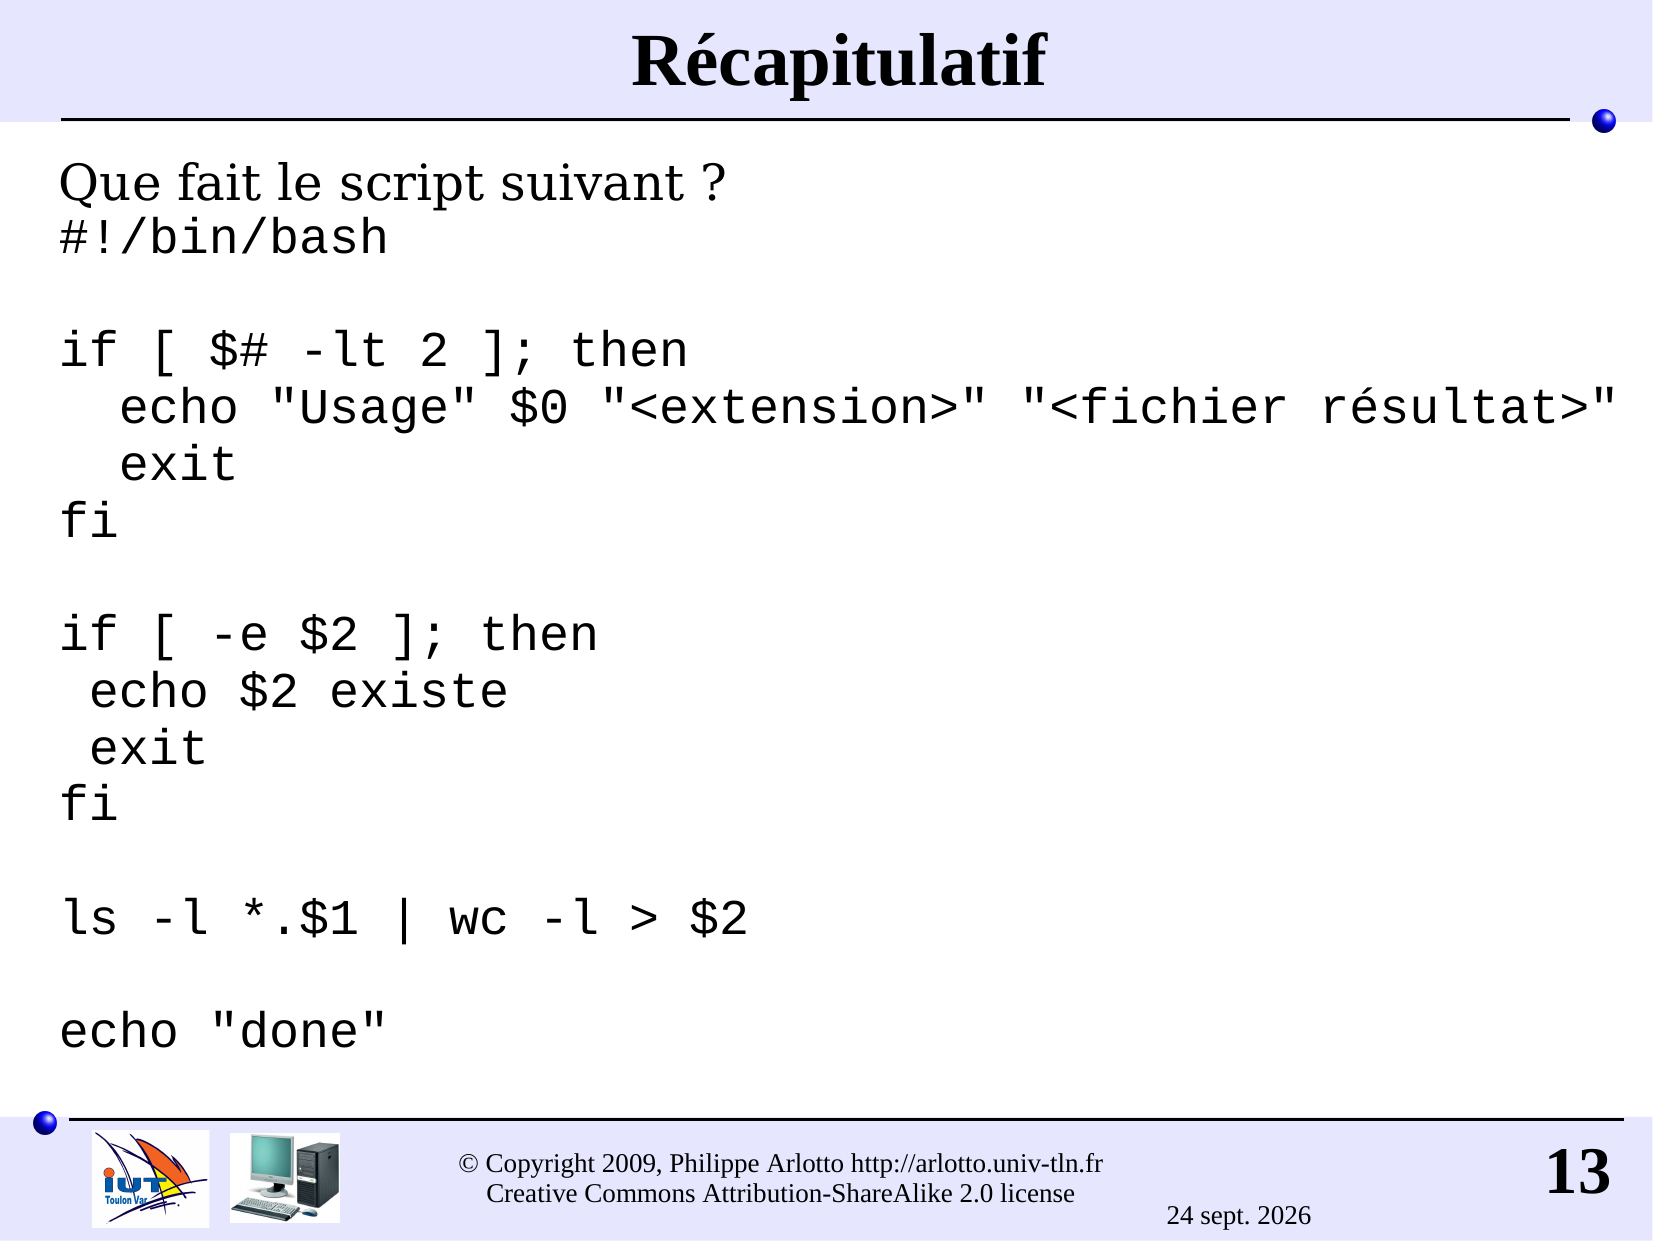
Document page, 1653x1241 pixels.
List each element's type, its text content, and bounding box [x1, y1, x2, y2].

title Récapitulatif [95, 11, 1585, 110]
text_box Que fait le script suivant ? #!/bin/bash if [ $# -lt 2 ]; then echo "Usage" $0 "<extension>" "<fichier résultat>" exit fi if [ -e $2 ]; then echo $2 existe exit fi ls -l *.$1 | wc -l > $2 echo "done" [59, 153, 1620, 1063]
picture [230, 1133, 340, 1223]
